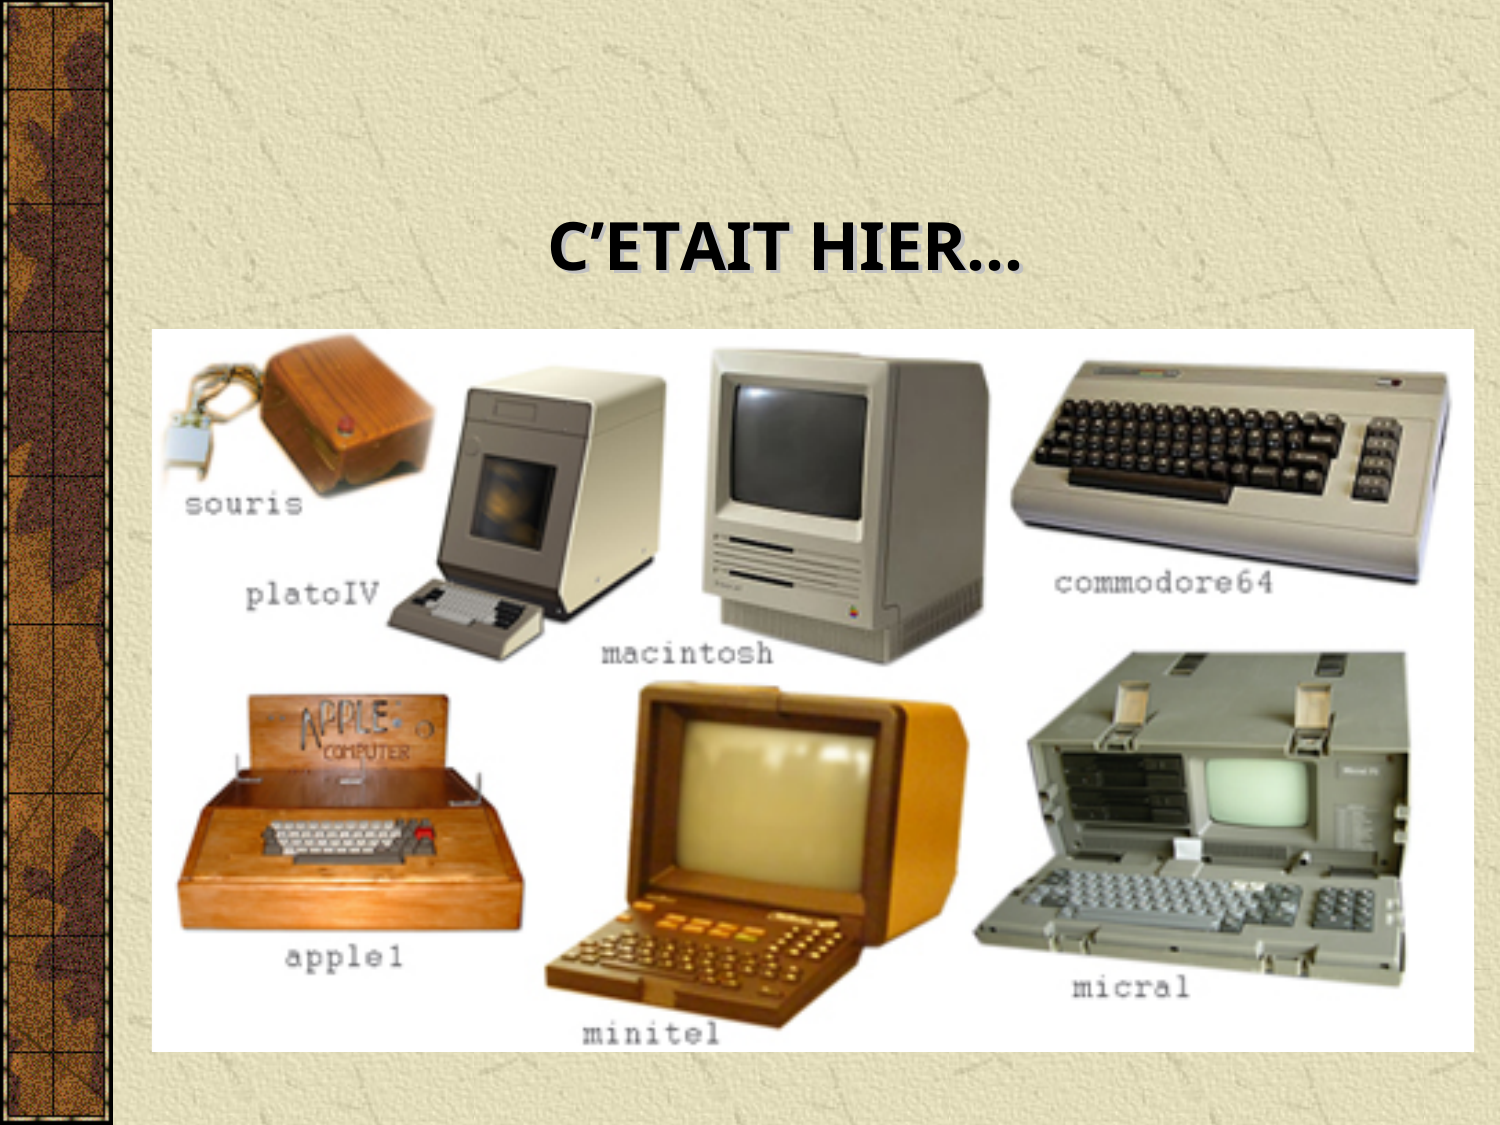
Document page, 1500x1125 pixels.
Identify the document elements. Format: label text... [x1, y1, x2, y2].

picture [0, 0, 1500, 1125]
text_box C’ETAIT HIER…‏ [98, 206, 1475, 307]
